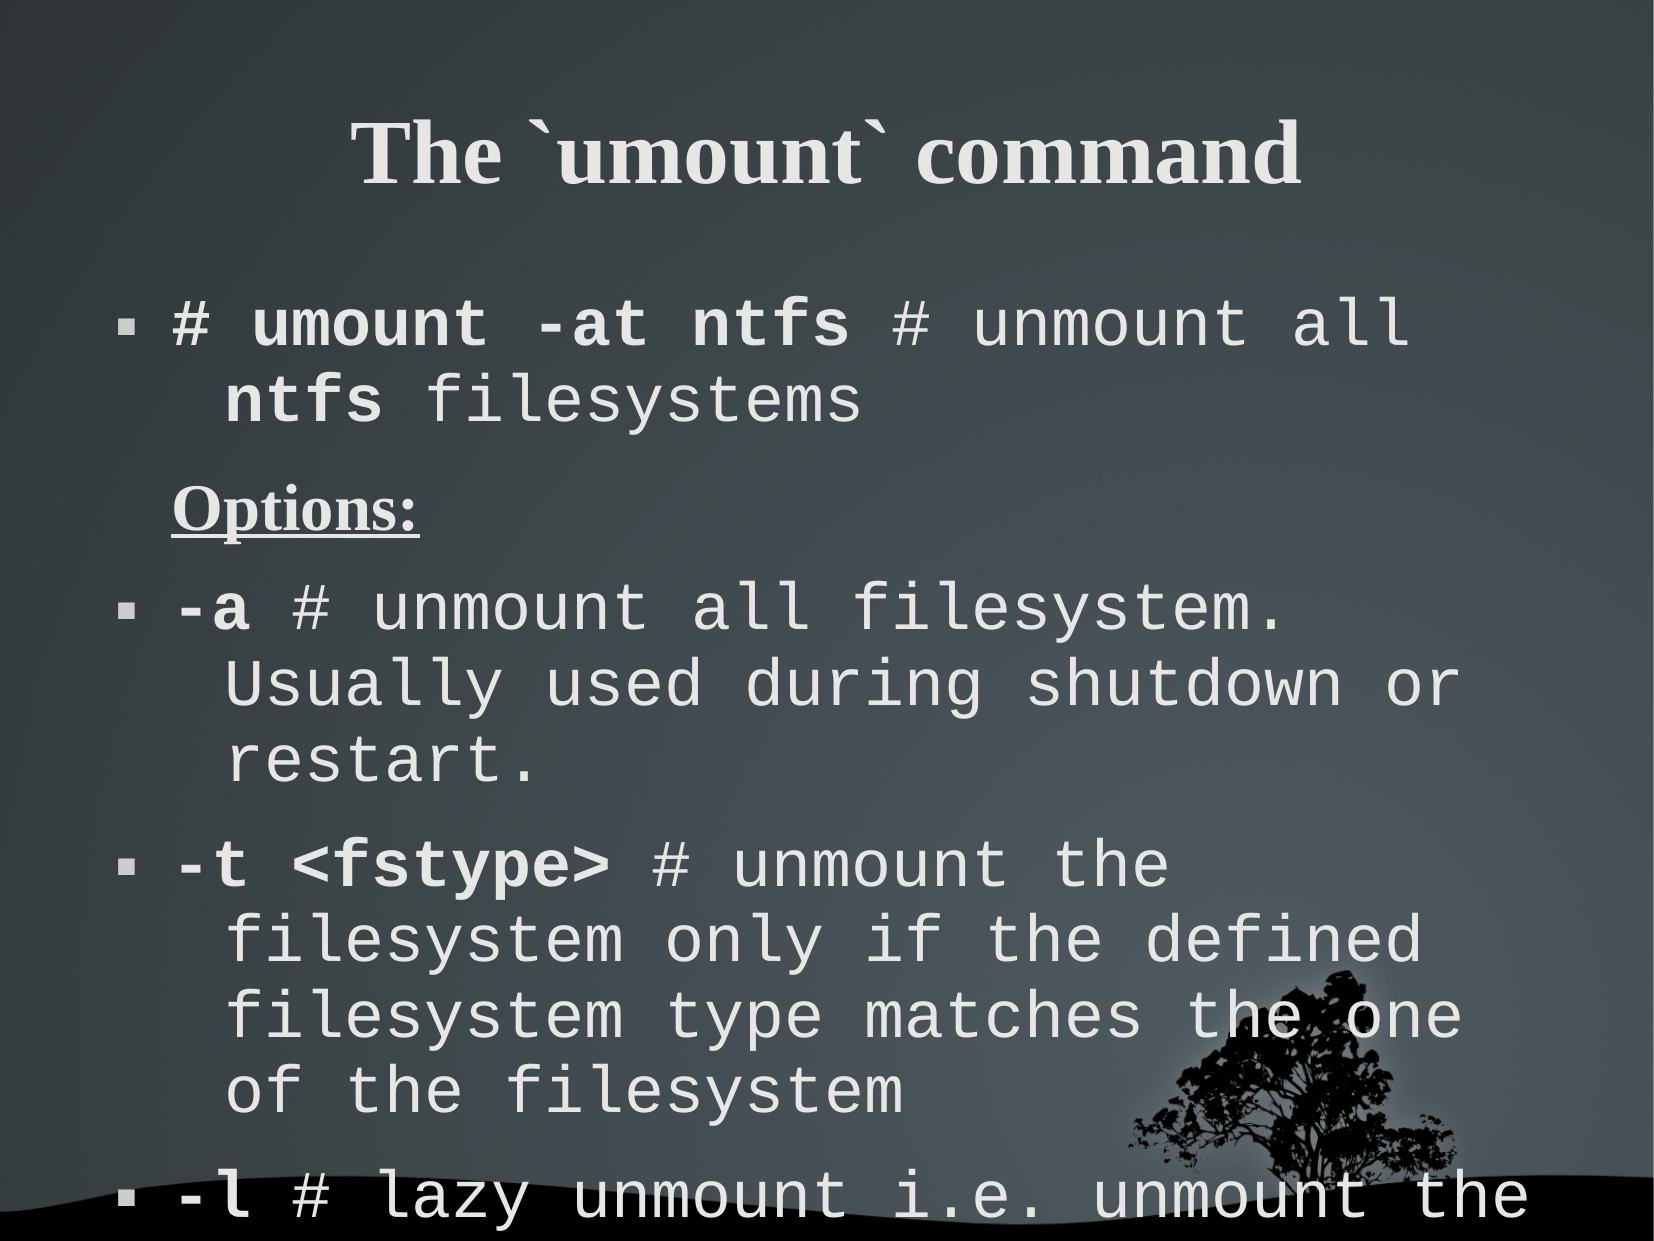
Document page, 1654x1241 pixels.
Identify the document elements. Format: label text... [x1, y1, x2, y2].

title The `umount` command [82, 49, 1571, 257]
picture [0, 0, 1654, 1241]
list # umount -at ntfs # unmount all ntfs filesystems Options: -a # unmount all filesystem. Usually used during shutdown or restart. -t <fstype> # unmount the filesystem only if the defined filesystem type matches the one of the filesystem -l # lazy unmount i.e. unmount the filesystem as soon as it stops being used [82, 290, 1571, 1226]
